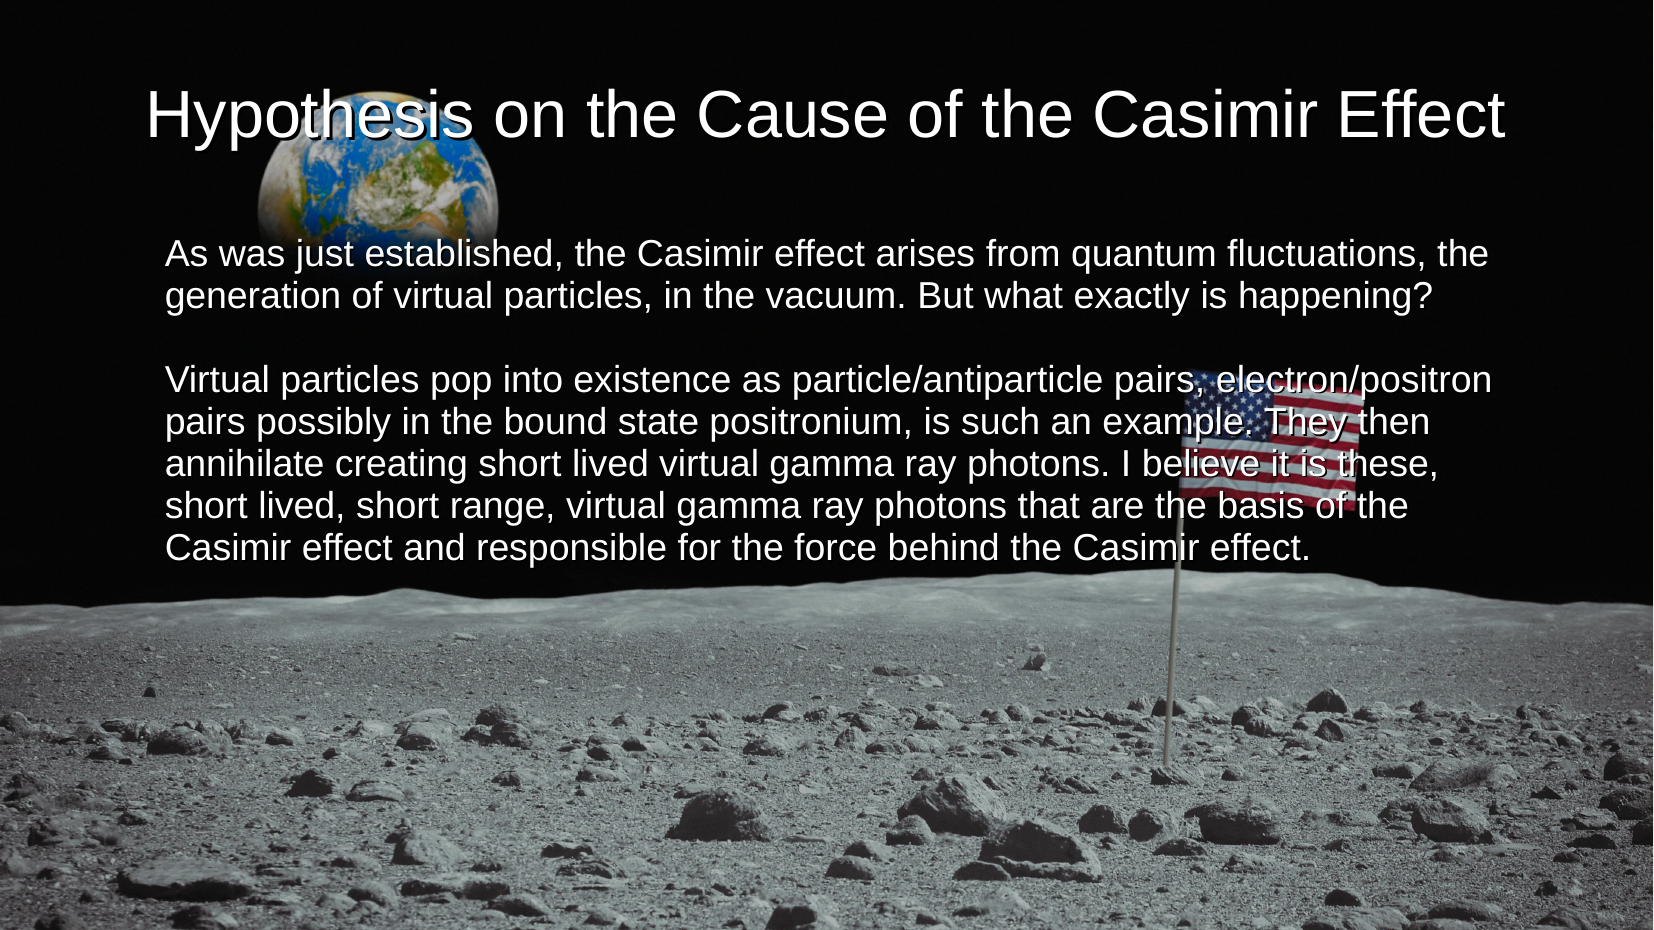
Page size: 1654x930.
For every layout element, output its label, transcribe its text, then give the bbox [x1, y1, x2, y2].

text_box As was just established, the Casimir effect arises from quantum fluctuations, the generation of virtual particles, in the vacuum. But what exactly is happening? Virtual particles pop into existence as particle/antiparticle pairs, electron/positron pairs possibly in the bound state positronium, is such an example. They then annihilate creating short lived virtual gamma ray photons. I believe it is these, short lived, short range, virtual gamma ray photons that are the basis of the Casimir effect and responsible for the force behind the Casimir effect. [150, 225, 1538, 788]
picture [0, 0, 1654, 930]
title Hypothesis on the Cause of the Casimir Effect [82, 37, 1571, 193]
